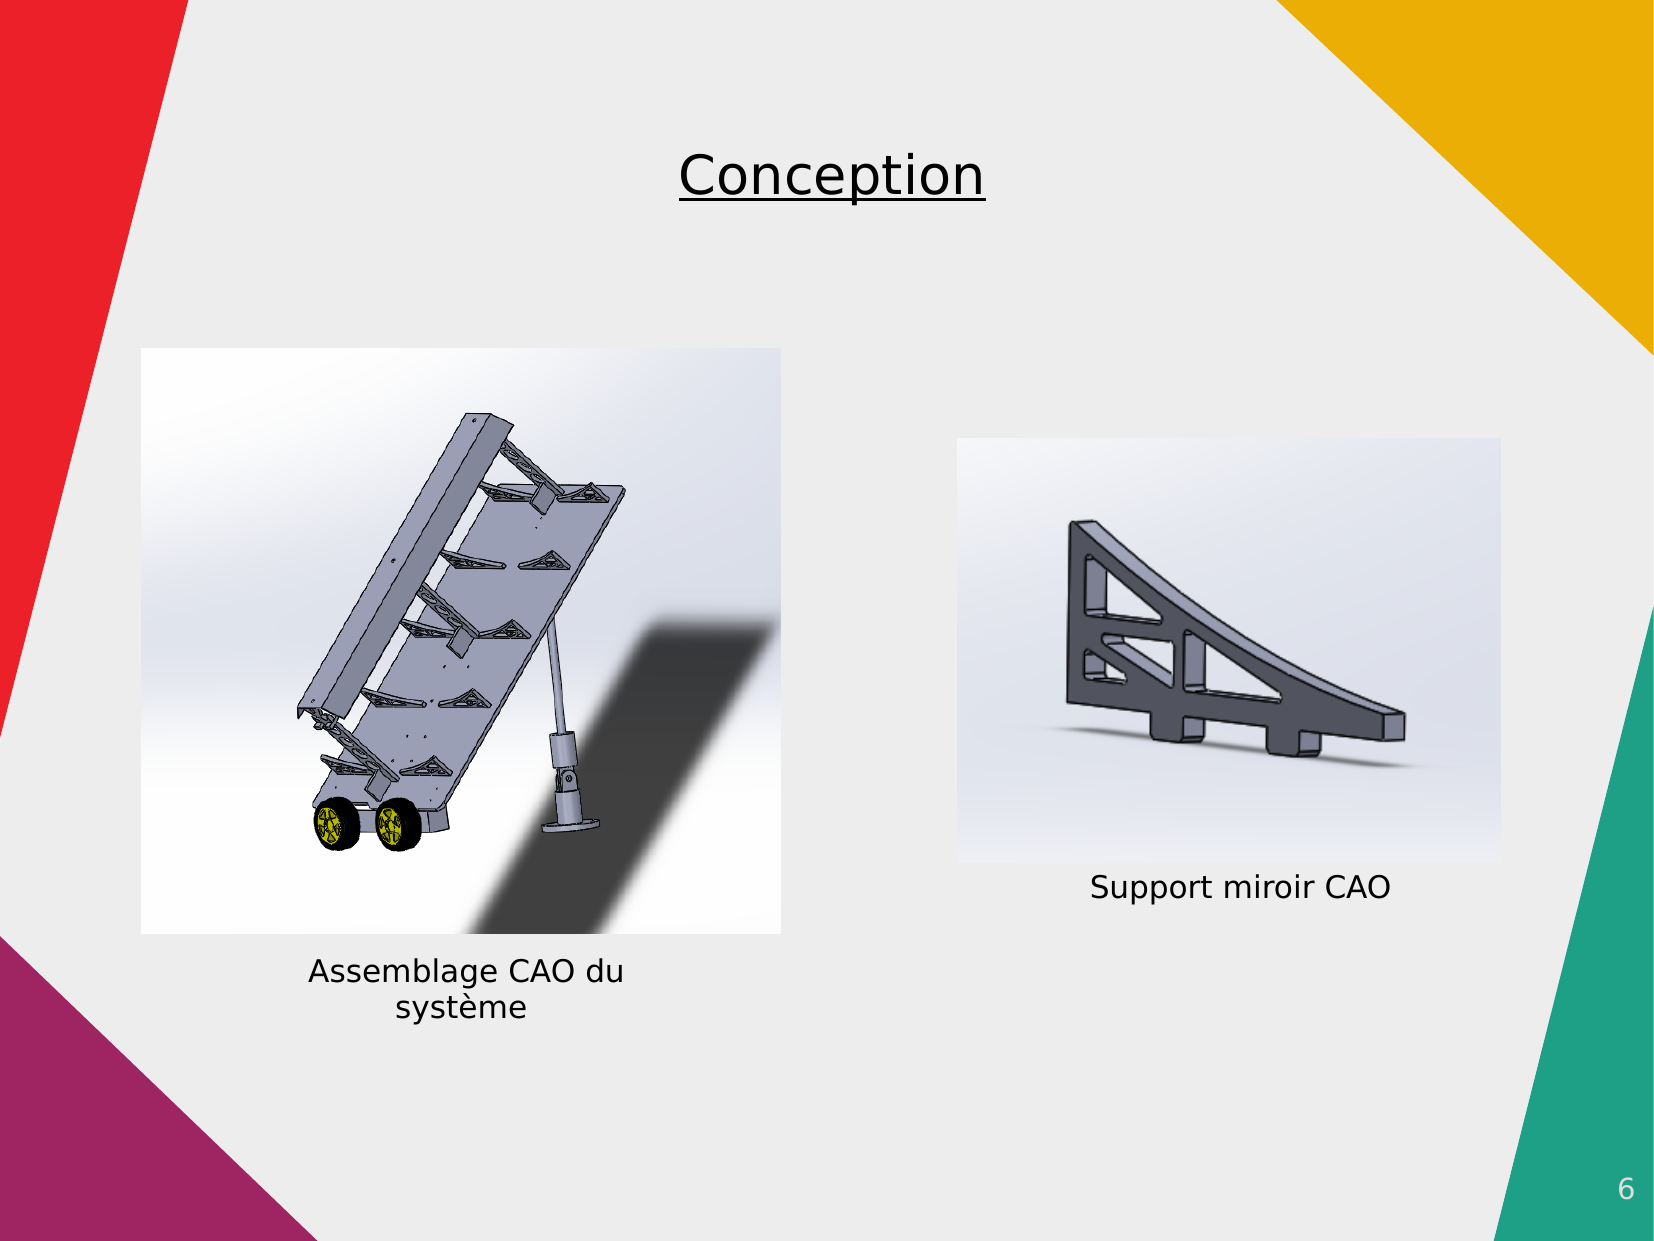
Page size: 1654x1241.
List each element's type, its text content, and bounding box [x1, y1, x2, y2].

picture [141, 348, 781, 934]
text_box Support miroir CAO [1003, 862, 1489, 914]
picture [957, 438, 1501, 863]
text_box Assemblage CAO du système [224, 946, 709, 1034]
text_box Conception [236, 137, 1441, 216]
